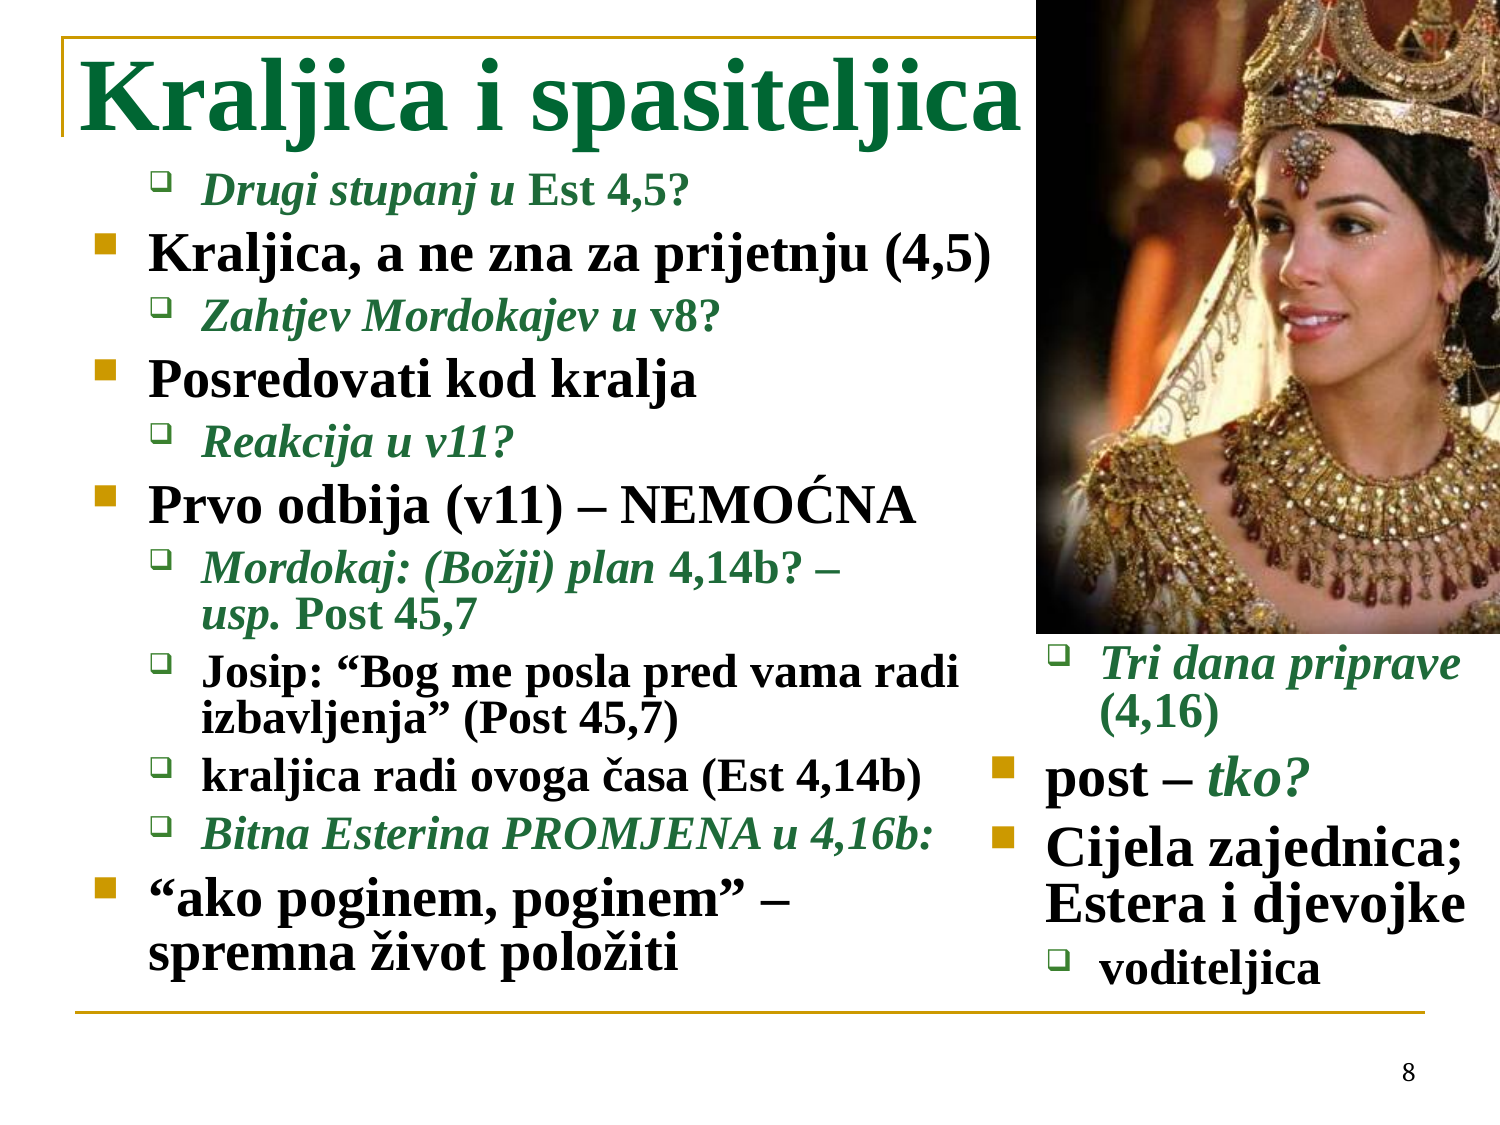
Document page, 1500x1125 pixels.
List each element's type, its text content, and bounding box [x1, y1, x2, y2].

list Tri dana priprave (4,16) post – tko? Cijela zajednica; Estera i djevojke voditeljica [974, 633, 1500, 1012]
picture [1036, 0, 1500, 634]
title Kraljica i spasiteljica [64, 19, 1036, 206]
text_box <number> [1080, 1023, 1431, 1099]
list Drugi stupanj u Est 4,5? Kraljica, a ne zna za prijetnju (4,5) Zahtjev Mordokajev u v8? Posredovati kod kralja Reakcija u v11? Prvo odbija (v11) – NEMOĆNA Mordokaj: (Božji) plan 4,14b? – usp. Post 45,7 Josip: “Bog me posla pred vama radi izbavljenja” (Post 45,7) kraljica radi ovoga časa (Est 4,14b) Bitna Esterina PROMJENA u 4,16b: “ako poginem, poginem” – spremna život položiti [76, 160, 1024, 1006]
